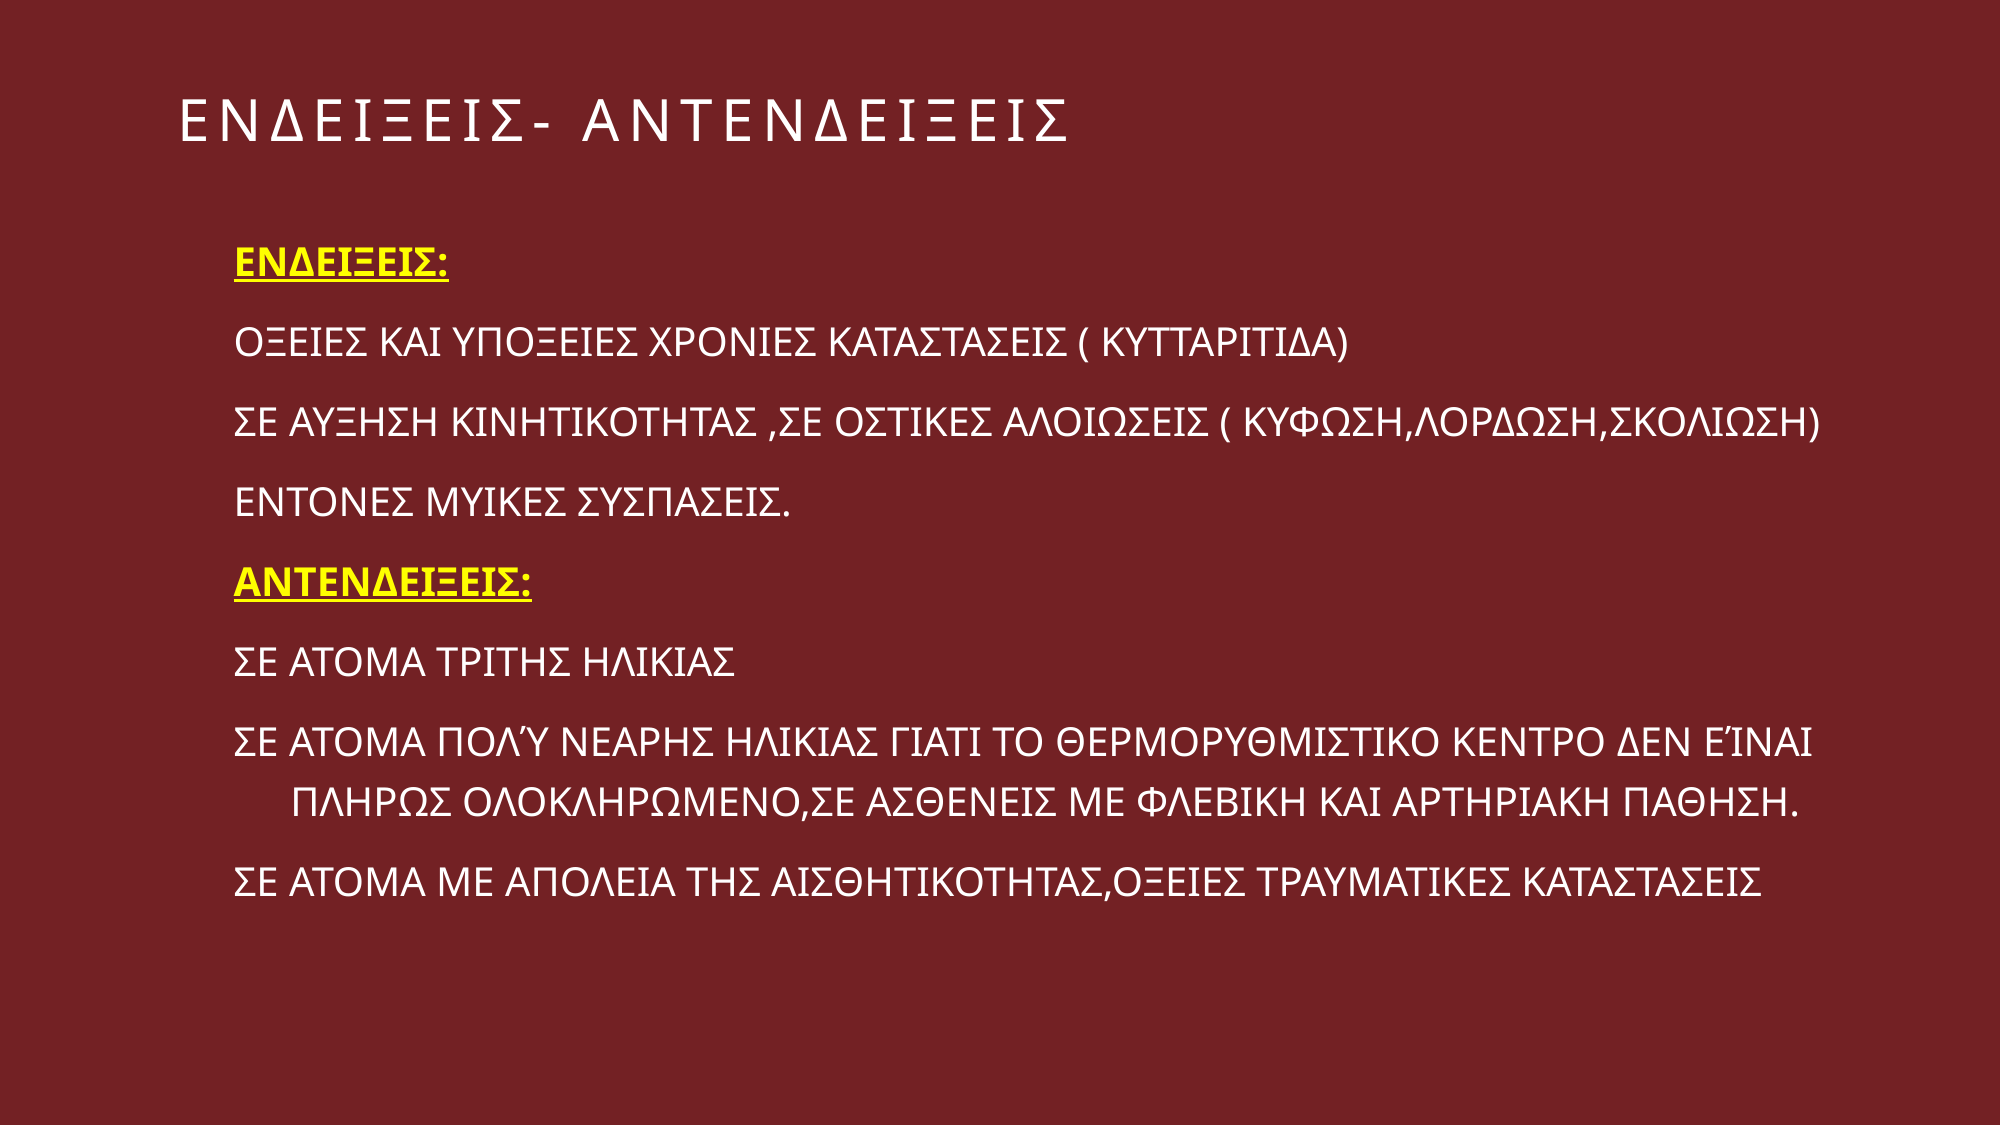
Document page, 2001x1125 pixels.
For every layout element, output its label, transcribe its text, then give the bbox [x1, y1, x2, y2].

list ΕΝΔΕΙΞΕΙΣ: ΟΞΕΙΕΣ ΚΑΙ ΥΠΟΞΕΙΕΣ ΧΡΟΝΙΕΣ ΚΑΤΑΣΤΑΣΕΙΣ ( ΚΥΤΤΑΡΙΤΙΔΑ) ΣΕ ΑΥΞΗΣΗ ΚΙΝΗΤΙΚΟΤΗΤΑΣ ,ΣΕ ΟΣΤΙΚΕΣ ΑΛΟΙΩΣΕΙΣ ( ΚΥΦΩΣΗ,ΛΟΡΔΩΣΗ,ΣΚΟΛΙΩΣΗ) ΕΝΤΟΝΕΣ ΜΥΙΚΕΣ ΣΥΣΠΑΣΕΙΣ. ΑΝΤΕΝΔΕΙΞΕΙΣ: ΣΕ ΑΤΟΜΑ ΤΡΙΤΗΣ ΗΛΙΚΙΑΣ ΣΕ ΑΤΟΜΑ ΠΟΛΎ ΝΕΑΡΗΣ ΗΛΙΚΙΑΣ ΓΙΑΤΙ ΤΟ ΘΕΡΜΟΡΥΘΜΙΣΤΙΚΟ ΚΕΝΤΡΟ ΔΕΝ ΕΊΝΑΙ ΠΛΗΡΩΣ ΟΛΟΚΛΗΡΩΜΕΝΟ,ΣΕ ΑΣΘΕΝΕΙΣ ΜΕ ΦΛΕΒΙΚΗ ΚΑΙ ΑΡΤΗΡΙΑΚΗ ΠΑΘΗΣΗ. ΣΕ ΑΤΟΜΑ ΜΕ ΑΠΟΛΕΙΑ ΤΗΣ ΑΙΣΘΗΤΙΚΟΤΗΤΑΣ,ΟΞΕΙΕΣ ΤΡΑΥΜΑΤΙΚΕΣ ΚΑΤΑΣΤΑΣΕΙΣ [177, 224, 1822, 947]
title ΕΝΔΕΙΞΕΙΣ- ΑΝΤΕΝΔΕΙΞΕΙΣ [177, 83, 1253, 179]
